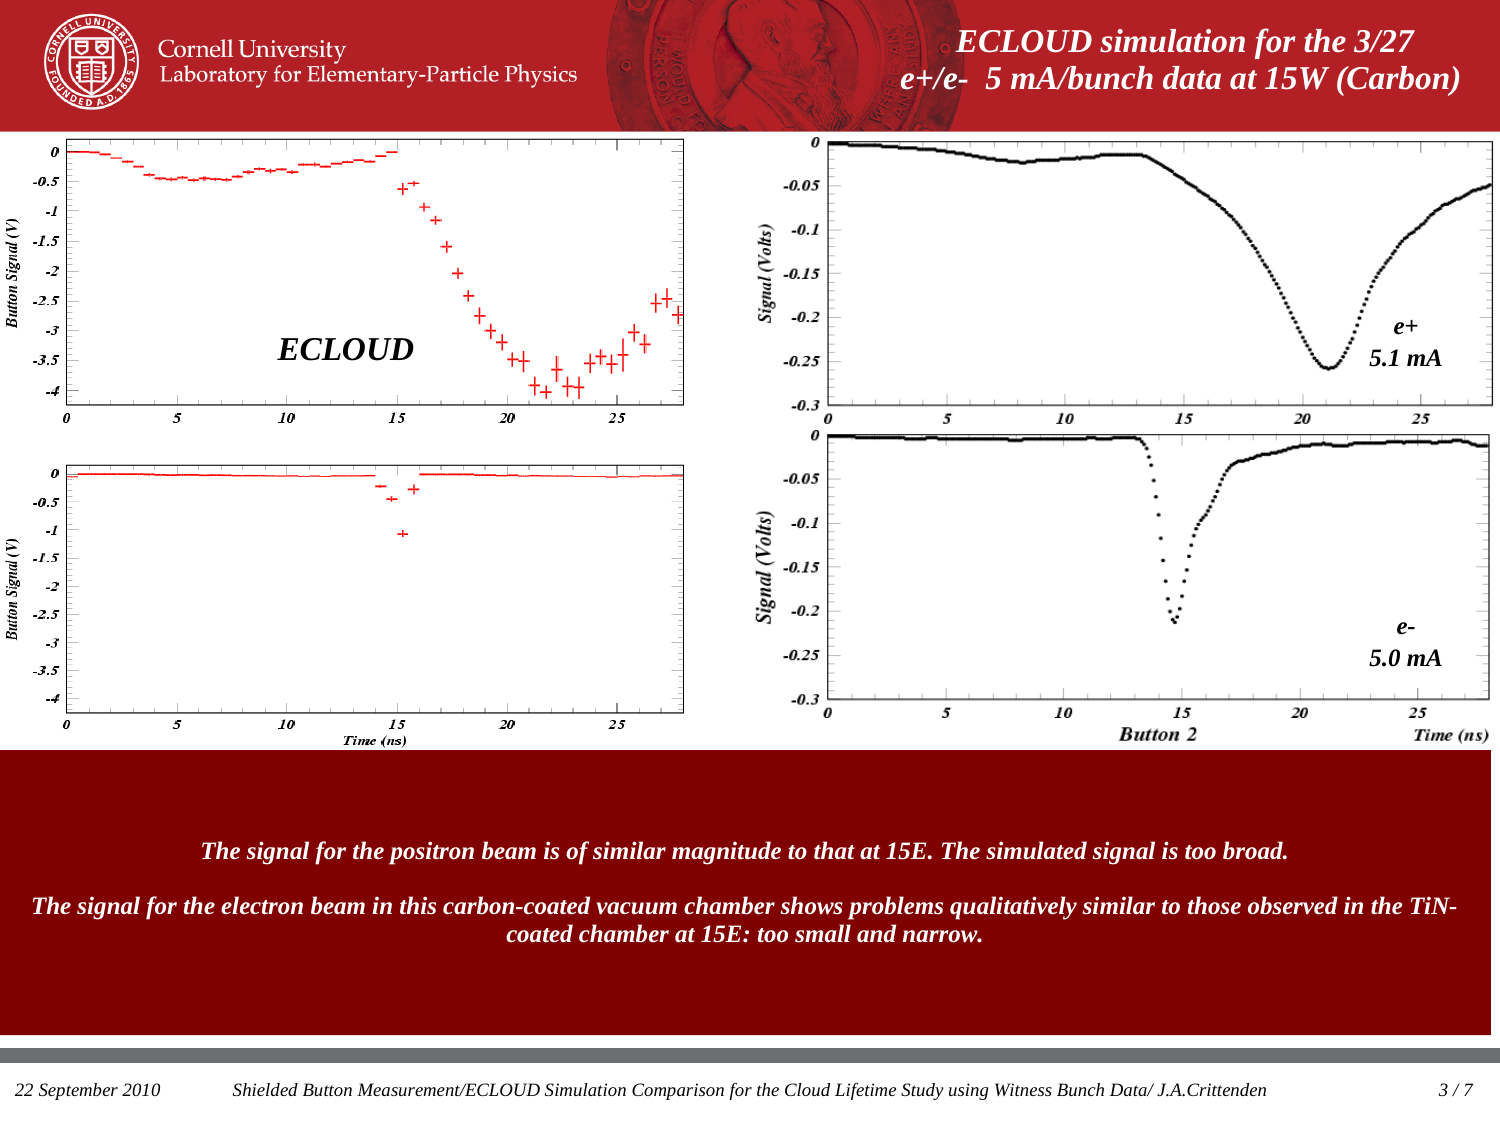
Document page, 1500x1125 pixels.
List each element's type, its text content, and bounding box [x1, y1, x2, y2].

text_box e- 5.0 mA [1350, 600, 1463, 676]
picture [749, 134, 1500, 751]
picture [0, 134, 691, 426]
picture [0, 459, 691, 750]
text_box ECLOUD simulation for the 3/27 e+/e- 5 mA/bunch data at 15W (Carbon) [862, 14, 1500, 128]
text_box e+ 5.1 mA [1350, 299, 1463, 375]
text_box ECLOUD [262, 323, 430, 376]
picture [0, 0, 1500, 132]
text_box The signal for the positron beam is of similar magnitude to that at 15E. The simulated signal is too broad. The signal for the electron beam in this carbon-coated vacuum chamber shows problems qualitatively similar to those observed in the TiN-coated chamber at 15E: too small and narrow. [0, 750, 1491, 1036]
